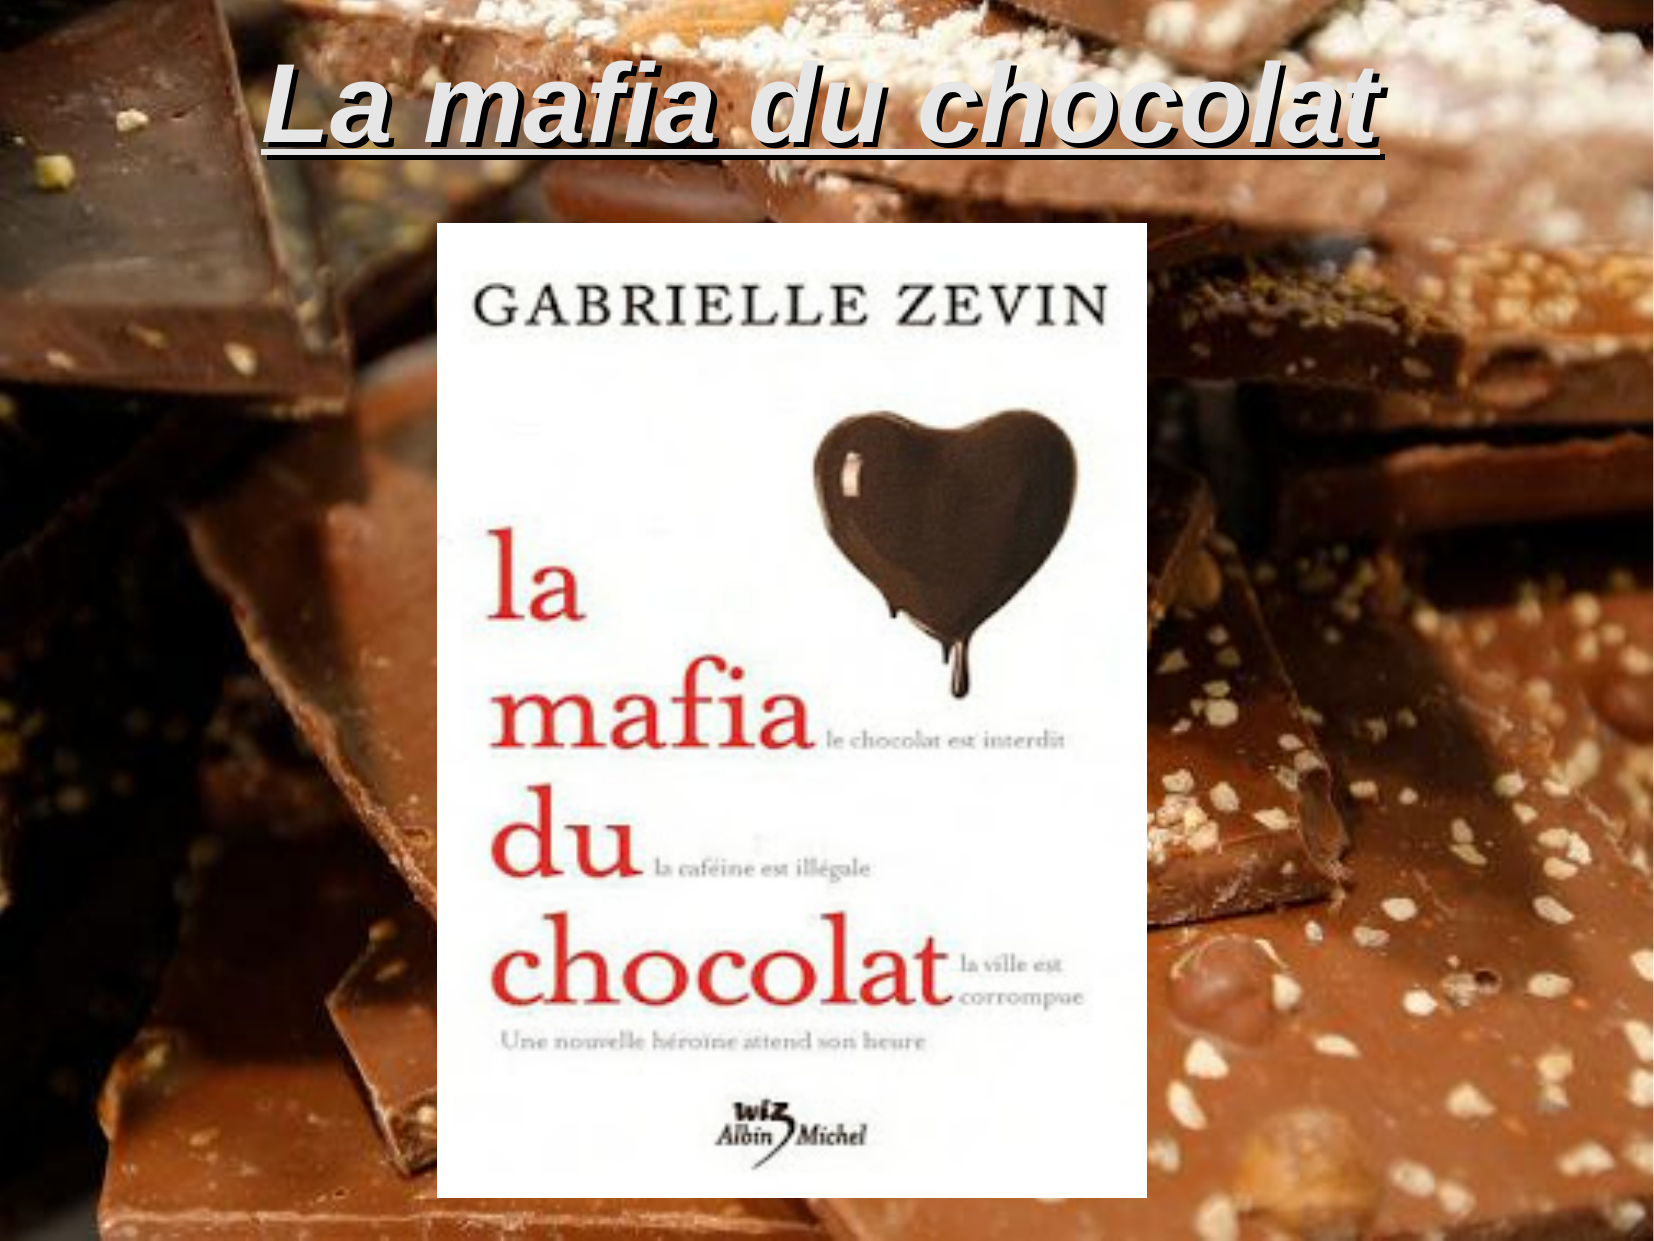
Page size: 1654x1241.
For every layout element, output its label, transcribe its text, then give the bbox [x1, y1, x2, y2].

picture [0, 0, 1654, 1241]
title La mafia du chocolat [76, 0, 1565, 208]
